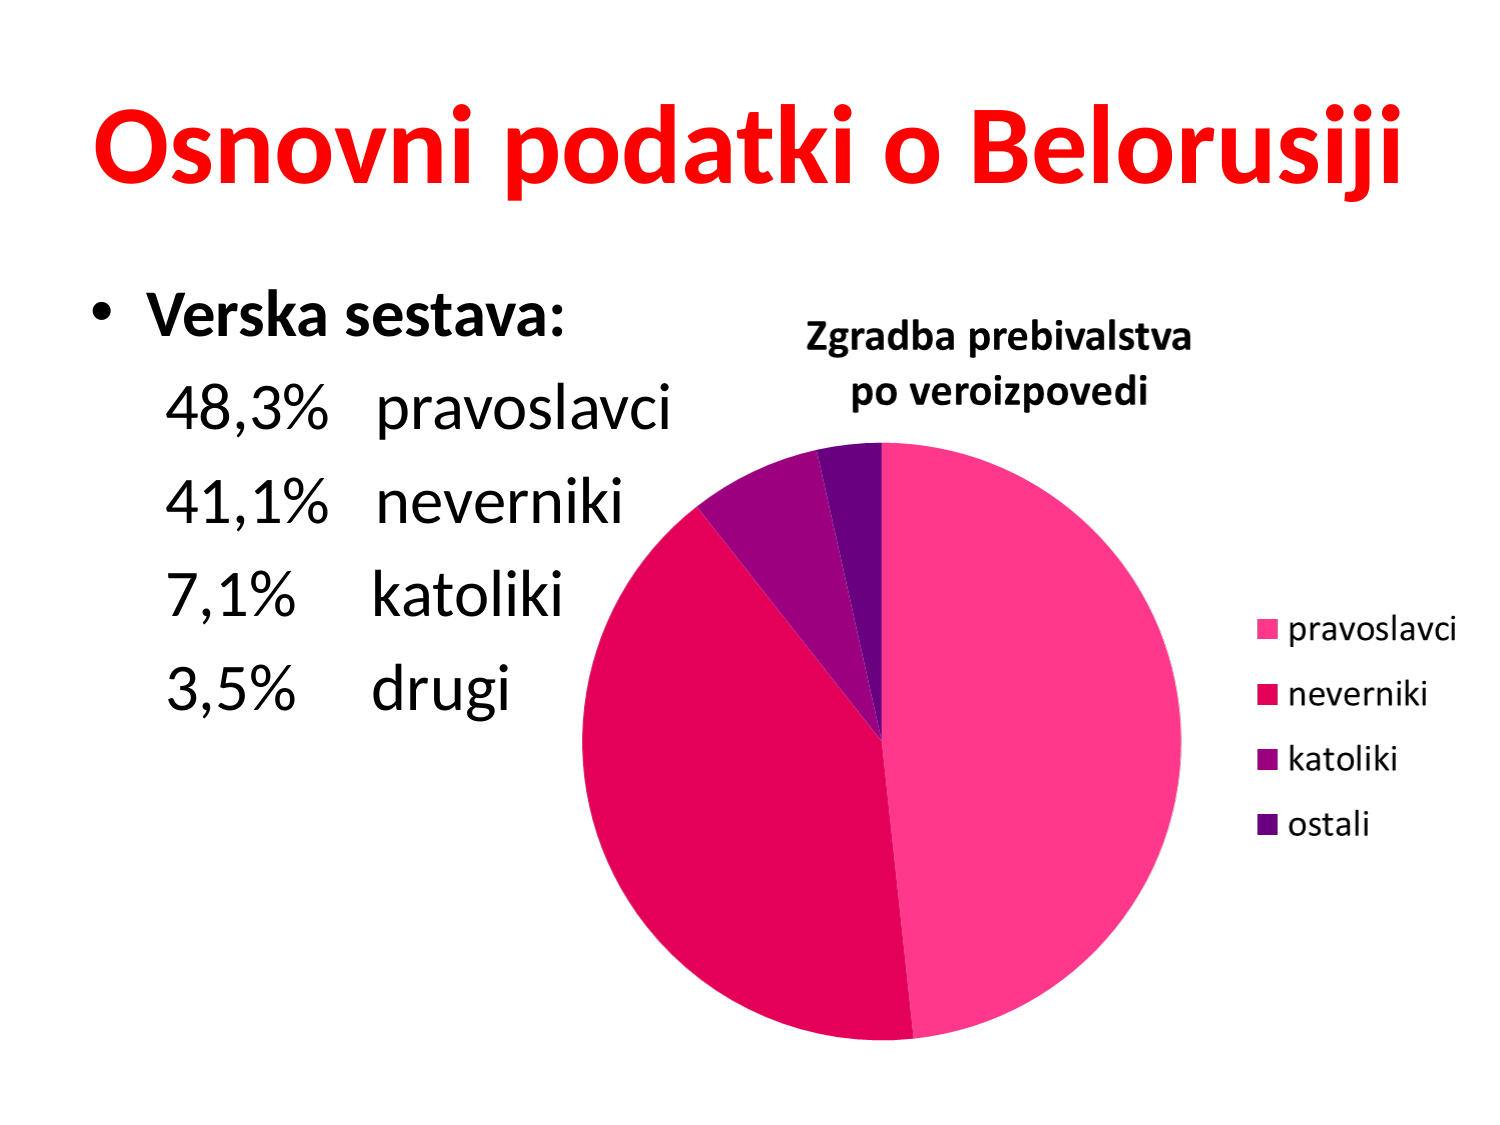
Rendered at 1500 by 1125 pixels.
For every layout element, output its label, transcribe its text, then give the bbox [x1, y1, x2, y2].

title Osnovni podatki o Belorusiji [75, 45, 1425, 233]
list Verska sestava: 48,3% pravoslavci 41,1% neverniki 7,1% katoliki 3,5% drugi [75, 262, 1425, 1005]
picture [491, 283, 1500, 1071]
